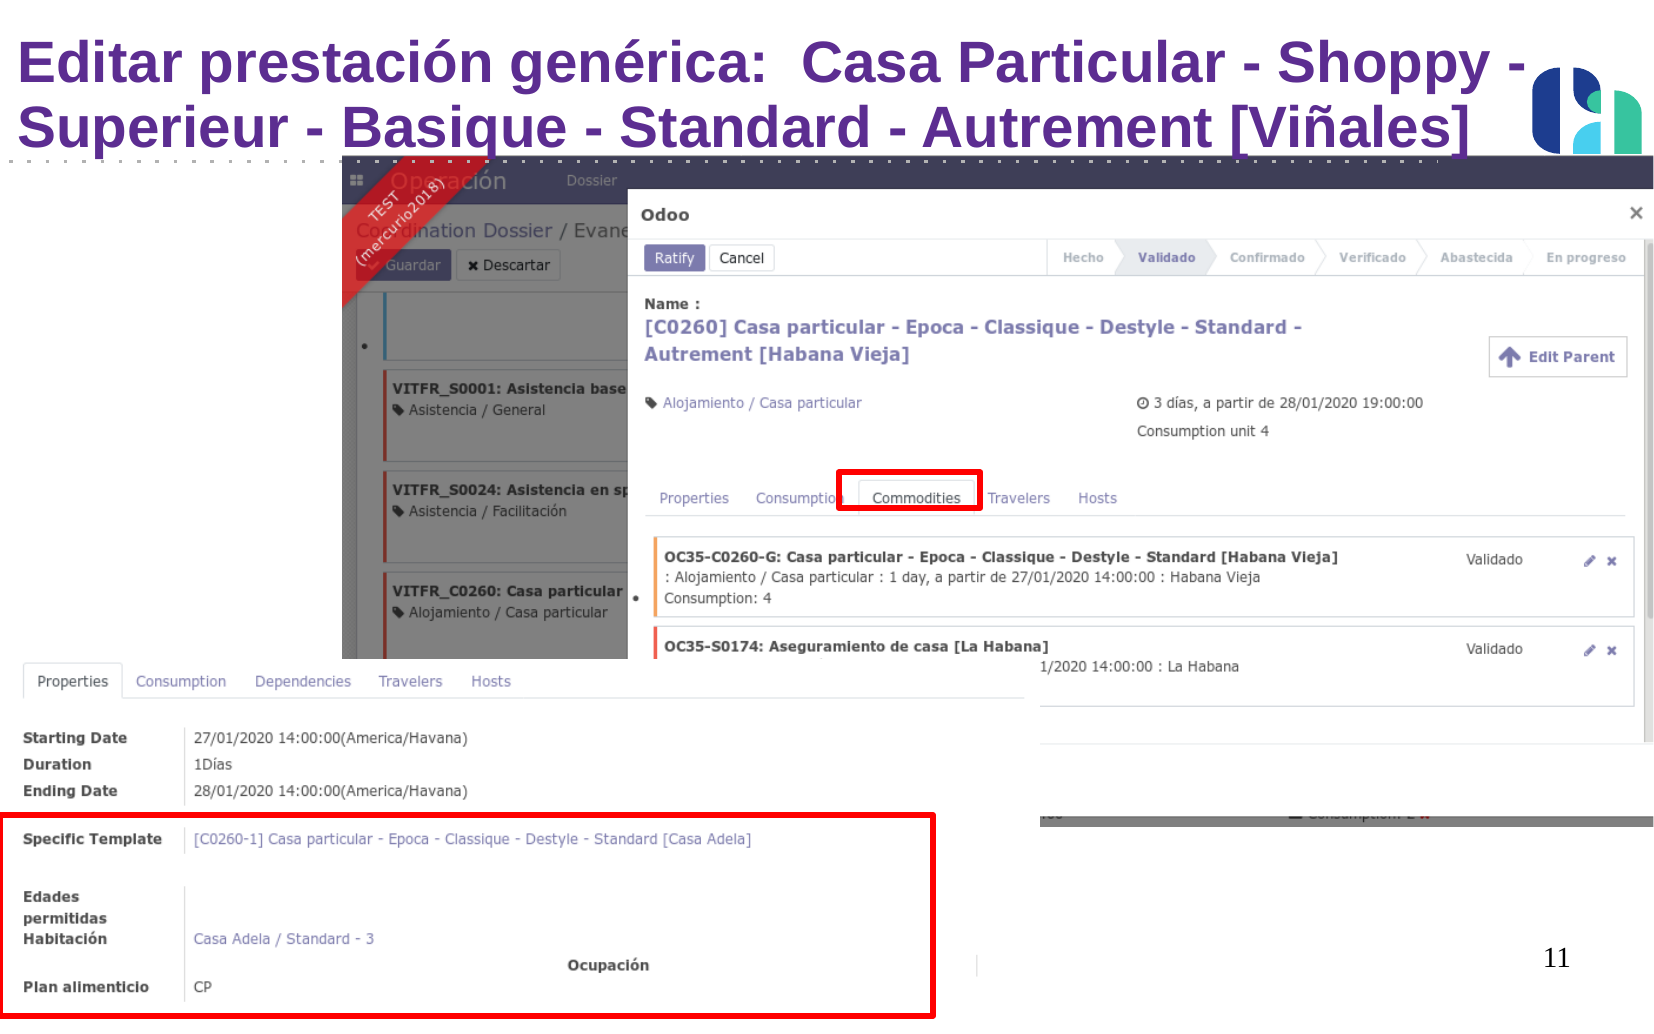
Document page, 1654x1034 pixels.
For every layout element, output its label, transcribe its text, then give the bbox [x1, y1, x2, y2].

picture [1574, 67, 1642, 154]
picture [11, 155, 1654, 1034]
text_box Editar prestación genérica: Casa Particular - Shoppy - Superieur - Basique - Standard - Autrement [Viñales] [17, 29, 1574, 160]
picture [11, 818, 930, 1013]
